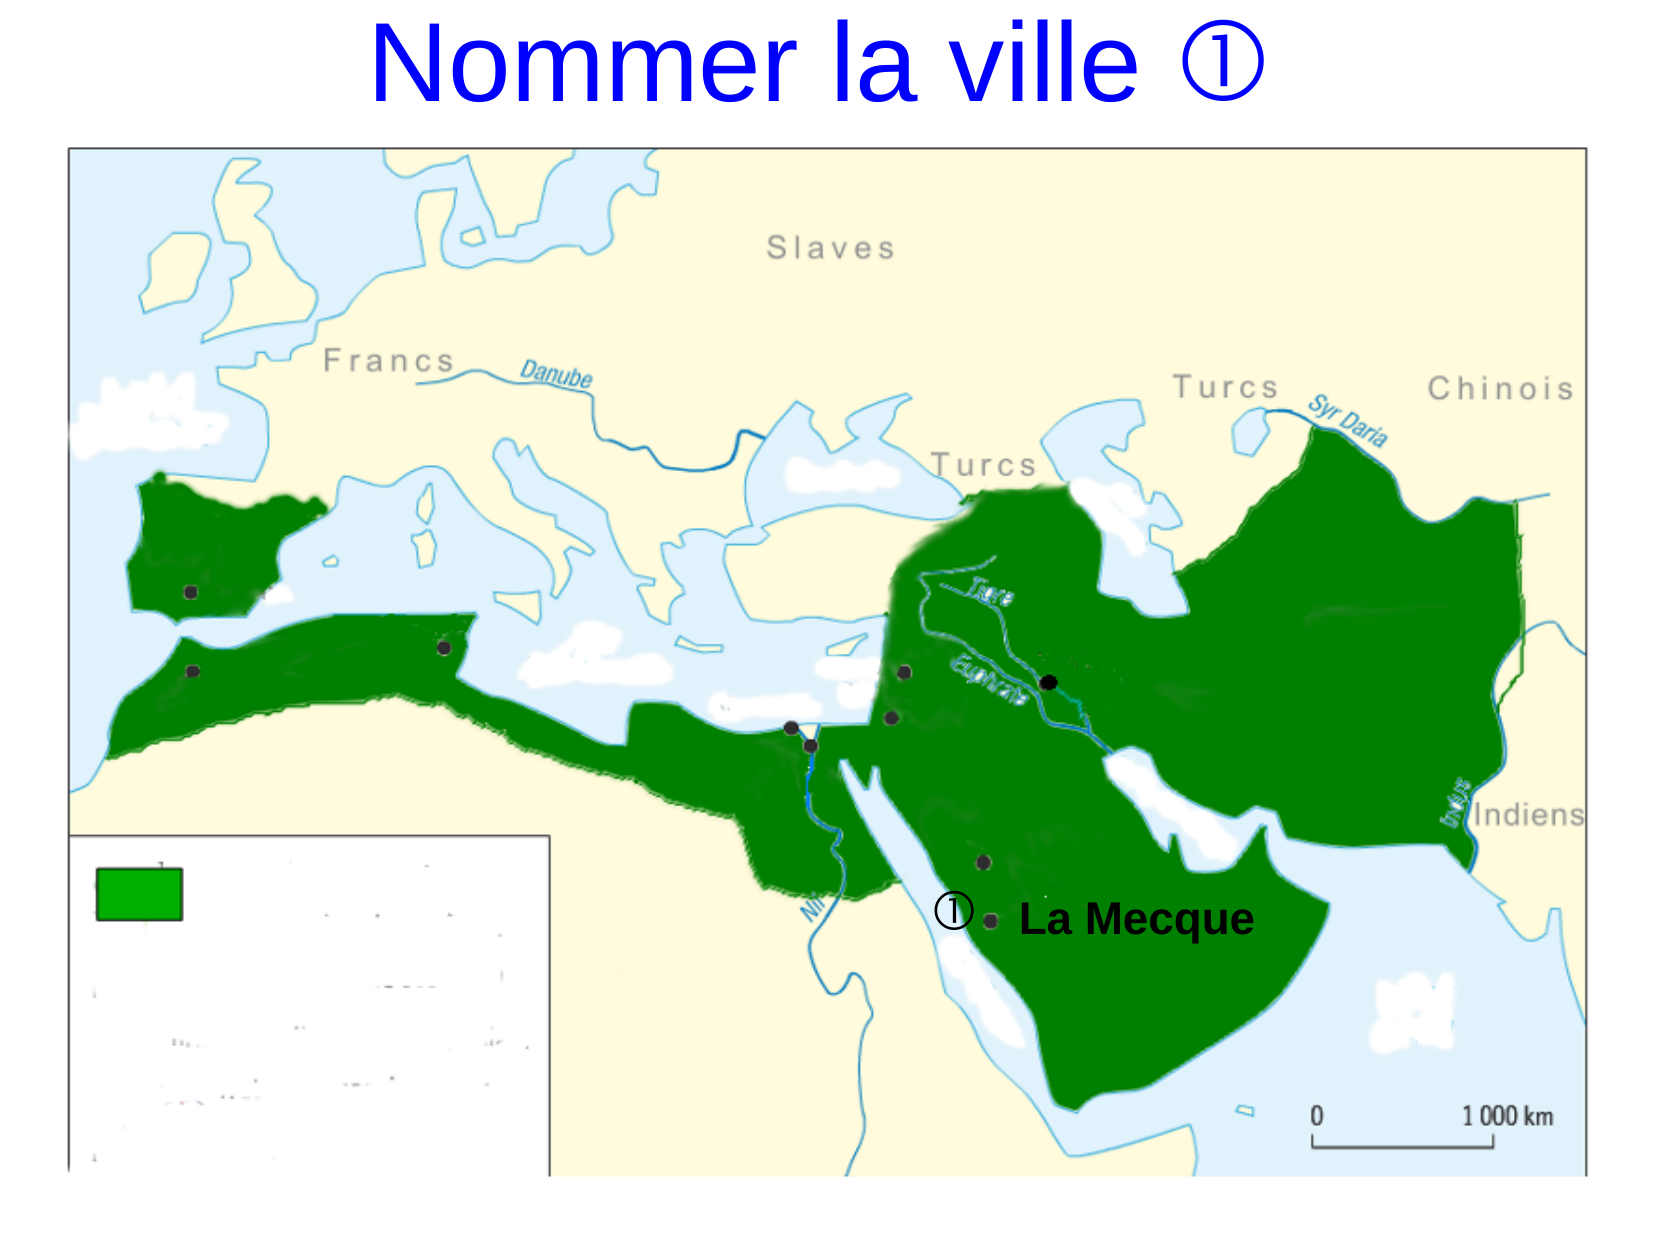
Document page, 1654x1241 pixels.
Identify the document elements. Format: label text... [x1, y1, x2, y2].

title Nommer la ville  [76, 0, 1565, 126]
picture [59, 141, 1595, 1182]
text_box La Mecque [1004, 885, 1300, 953]
text_box  [915, 885, 1004, 961]
